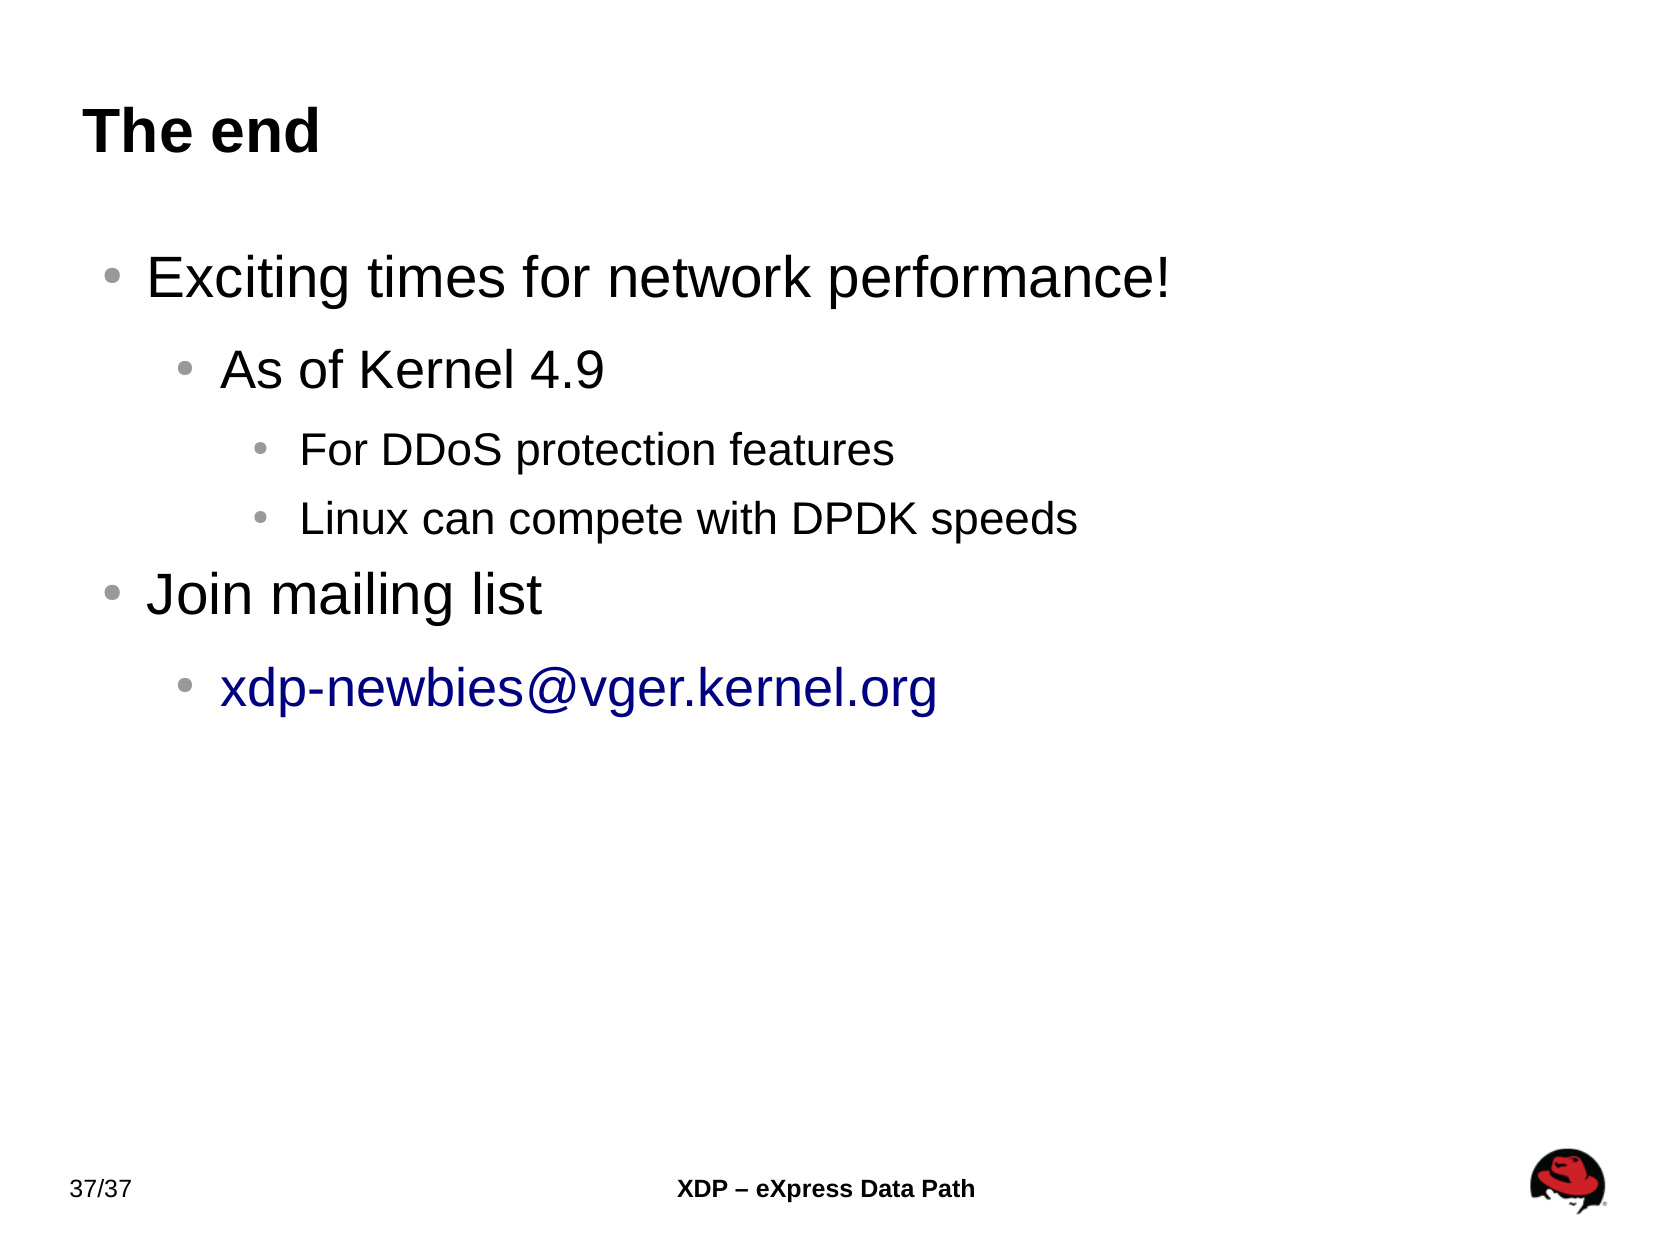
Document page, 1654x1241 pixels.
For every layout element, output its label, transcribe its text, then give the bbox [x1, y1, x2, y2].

title The end [82, 37, 1571, 226]
list Exciting times for network performance! As of Kernel 4.9 For DDoS protection features Linux can compete with DPDK speeds Join mailing list xdp-newbies@vger.kernel.org [86, 244, 1576, 1039]
picture [1529, 1146, 1613, 1224]
